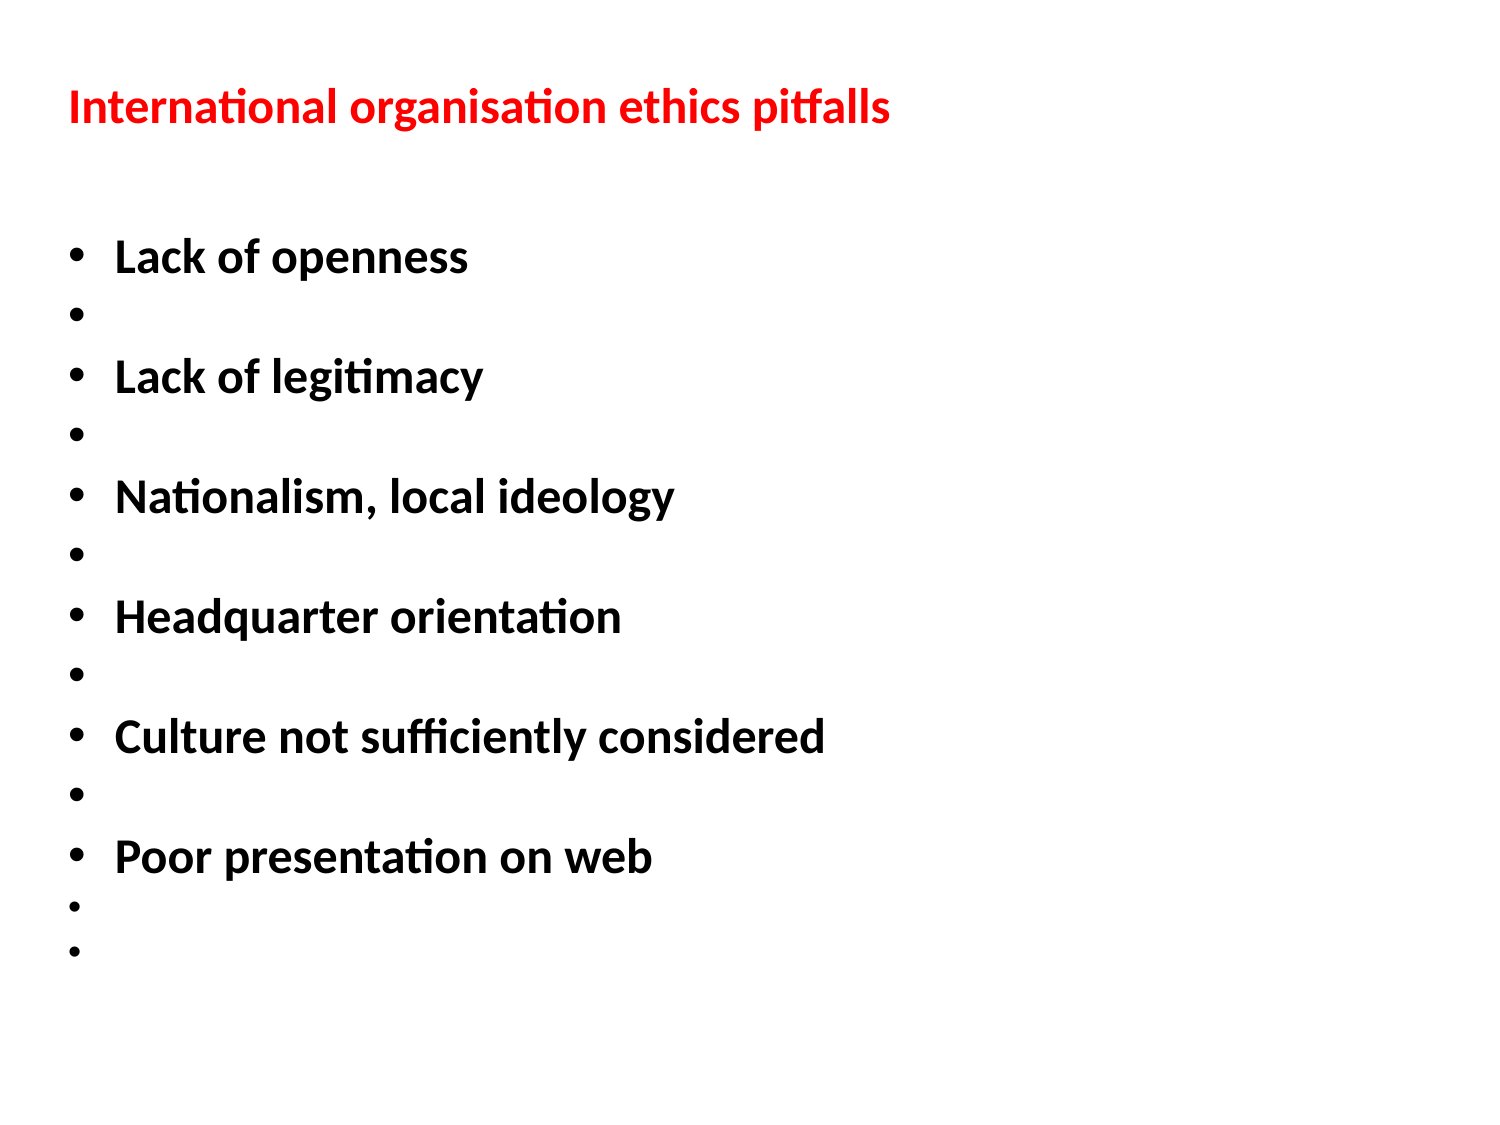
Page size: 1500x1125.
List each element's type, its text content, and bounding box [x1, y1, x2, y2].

text_box International organisation ethics pitfalls Lack of openness Lack of legitimacy Nationalism, local ideology Headquarter orientation Culture not sufficiently considered Poor presentation on web [53, 66, 1436, 991]
